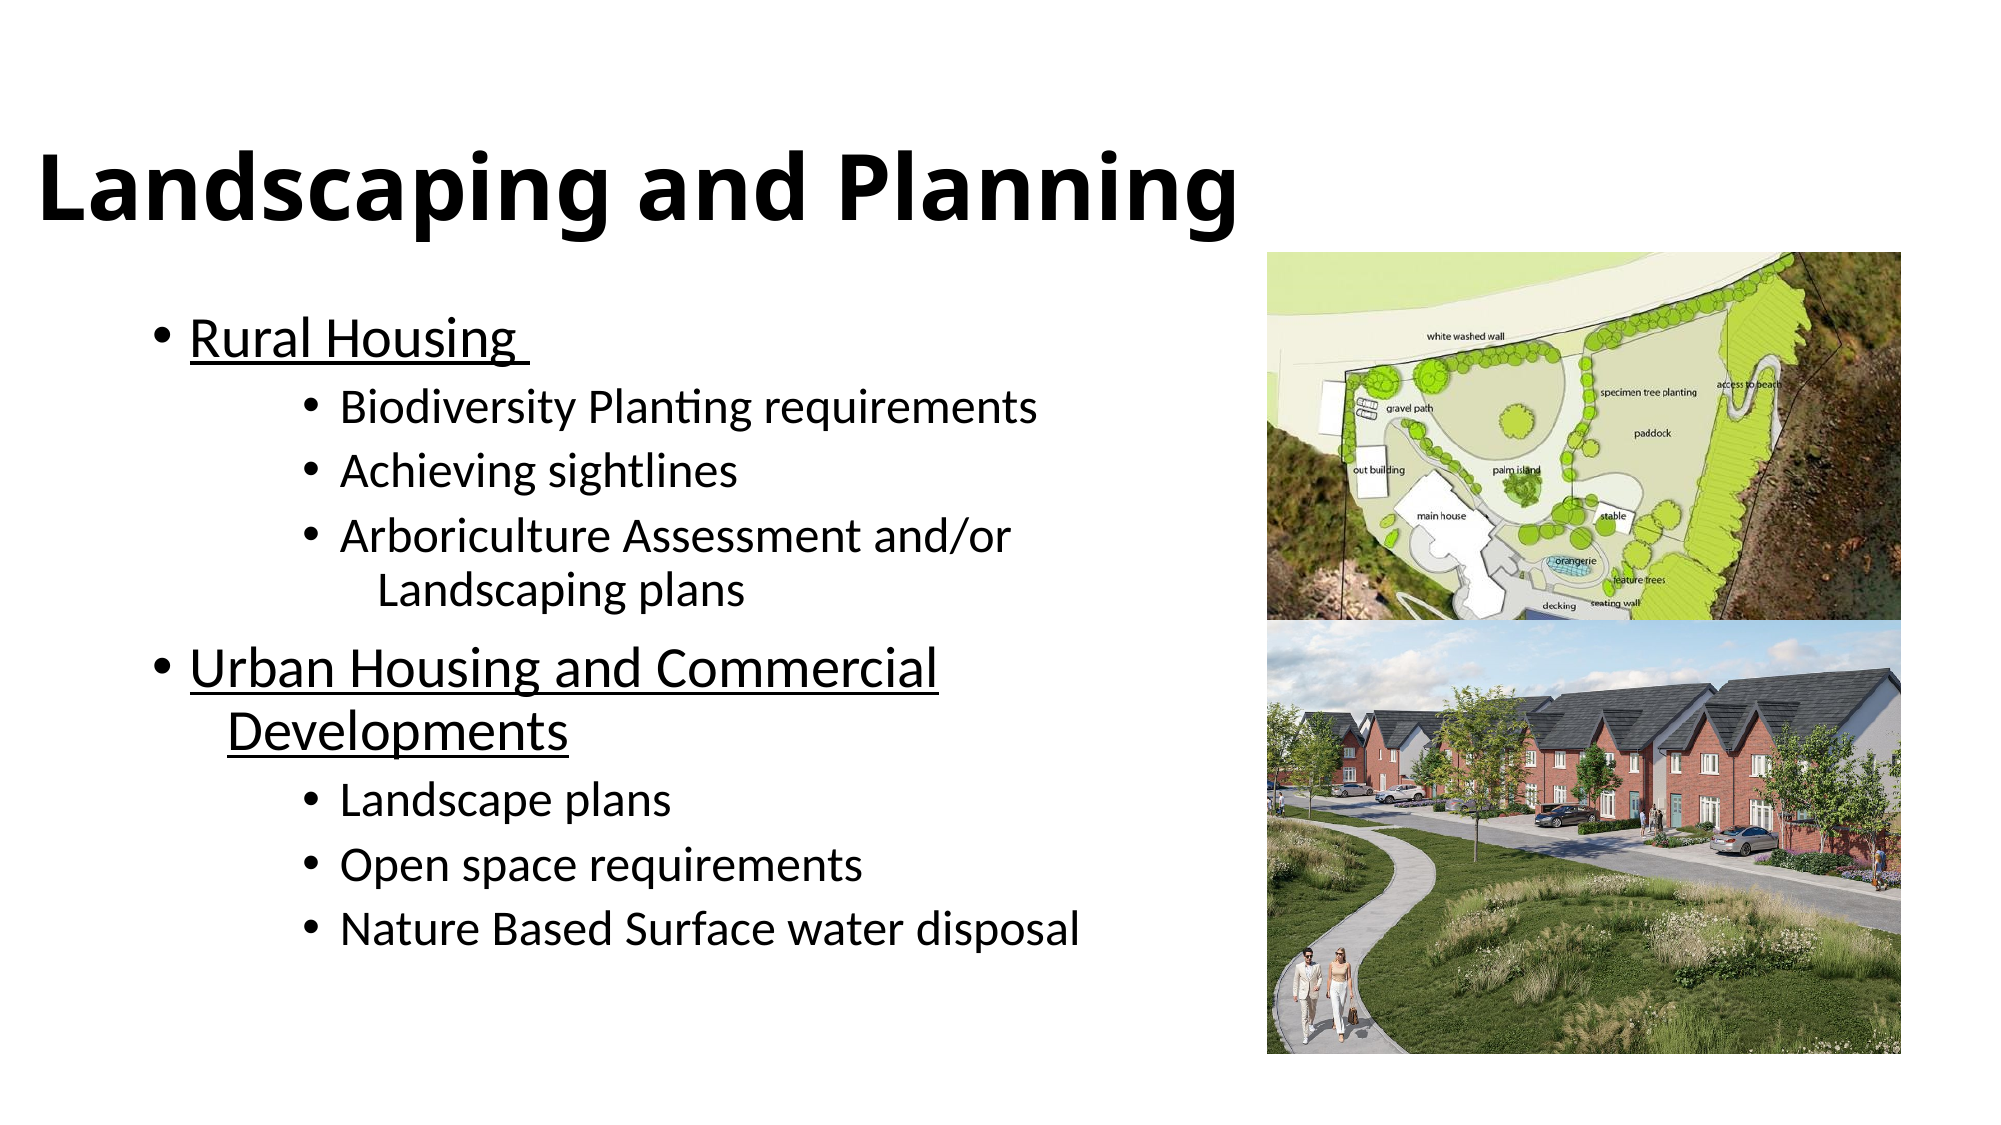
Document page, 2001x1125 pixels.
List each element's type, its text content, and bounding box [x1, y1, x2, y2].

list Rural Housing Biodiversity Planting requirements Achieving sightlines Arboriculture Assessment and/or Landscaping plans Urban Housing and Commercial Developments Landscape plans Open space requirements Nature Based Surface water disposal [137, 299, 1230, 1014]
title Landscaping and Planning [0, 82, 1502, 300]
picture [1267, 252, 1901, 1054]
